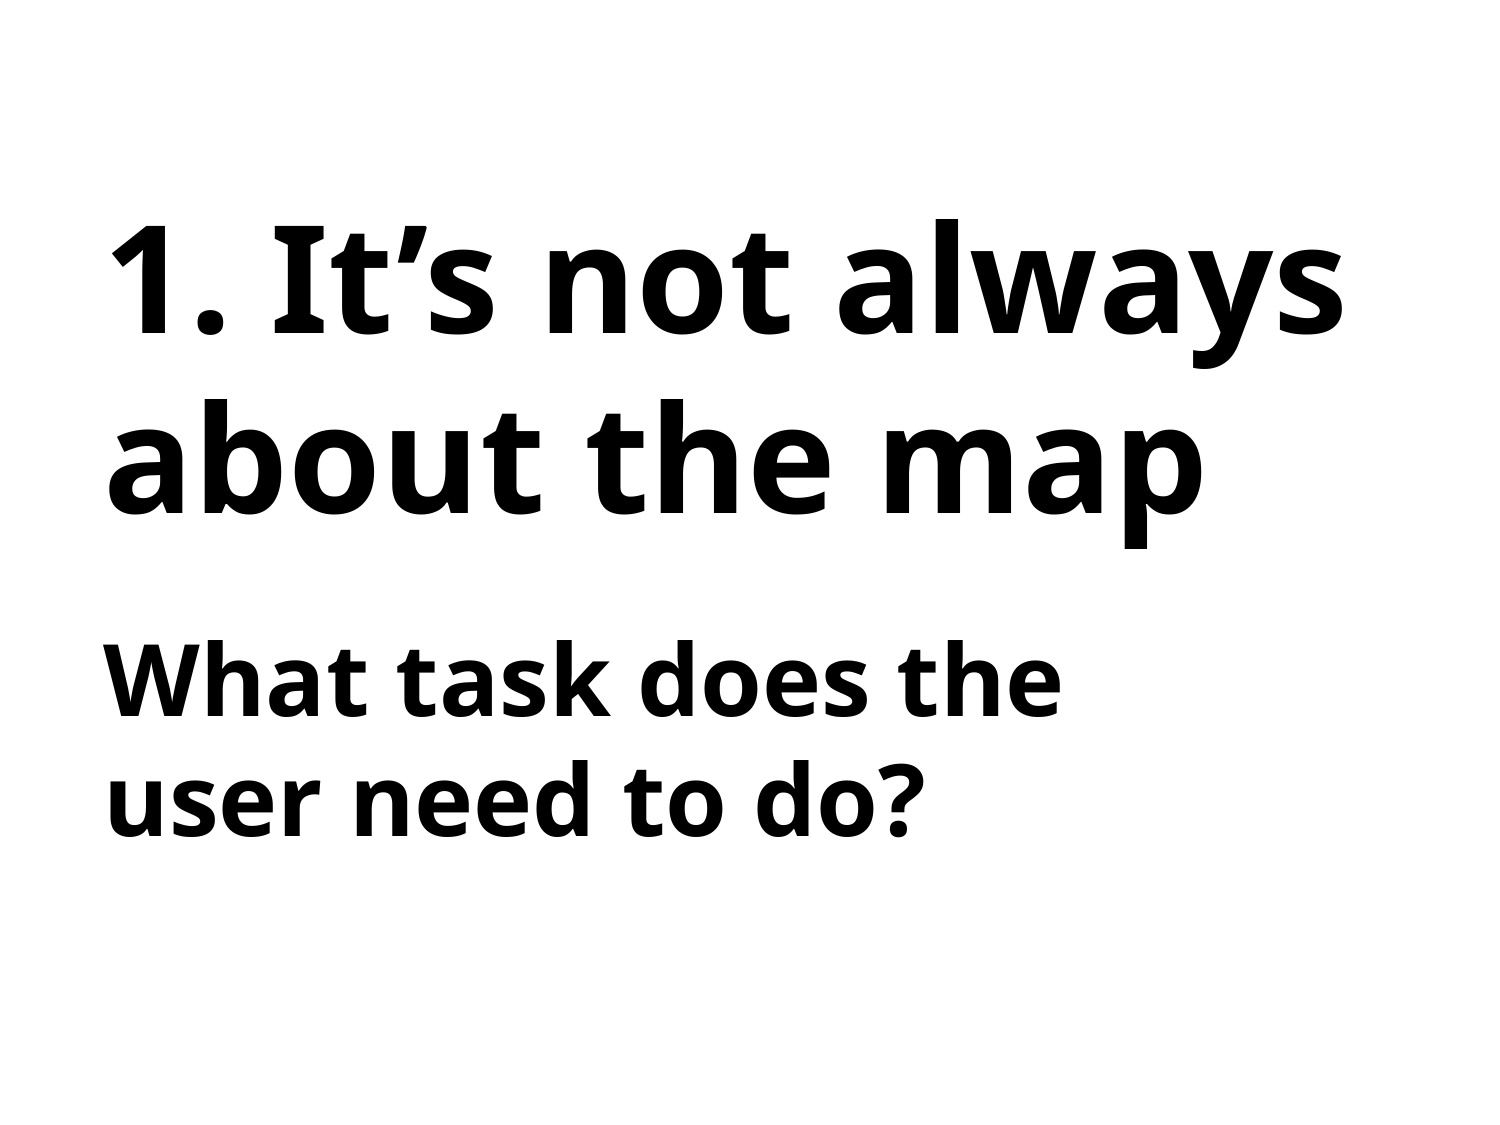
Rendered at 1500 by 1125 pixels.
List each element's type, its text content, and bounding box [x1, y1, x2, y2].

text_box 1. It’s not always about the map [88, 168, 1500, 559]
text_box What task does the user need to do? [88, 601, 1500, 872]
